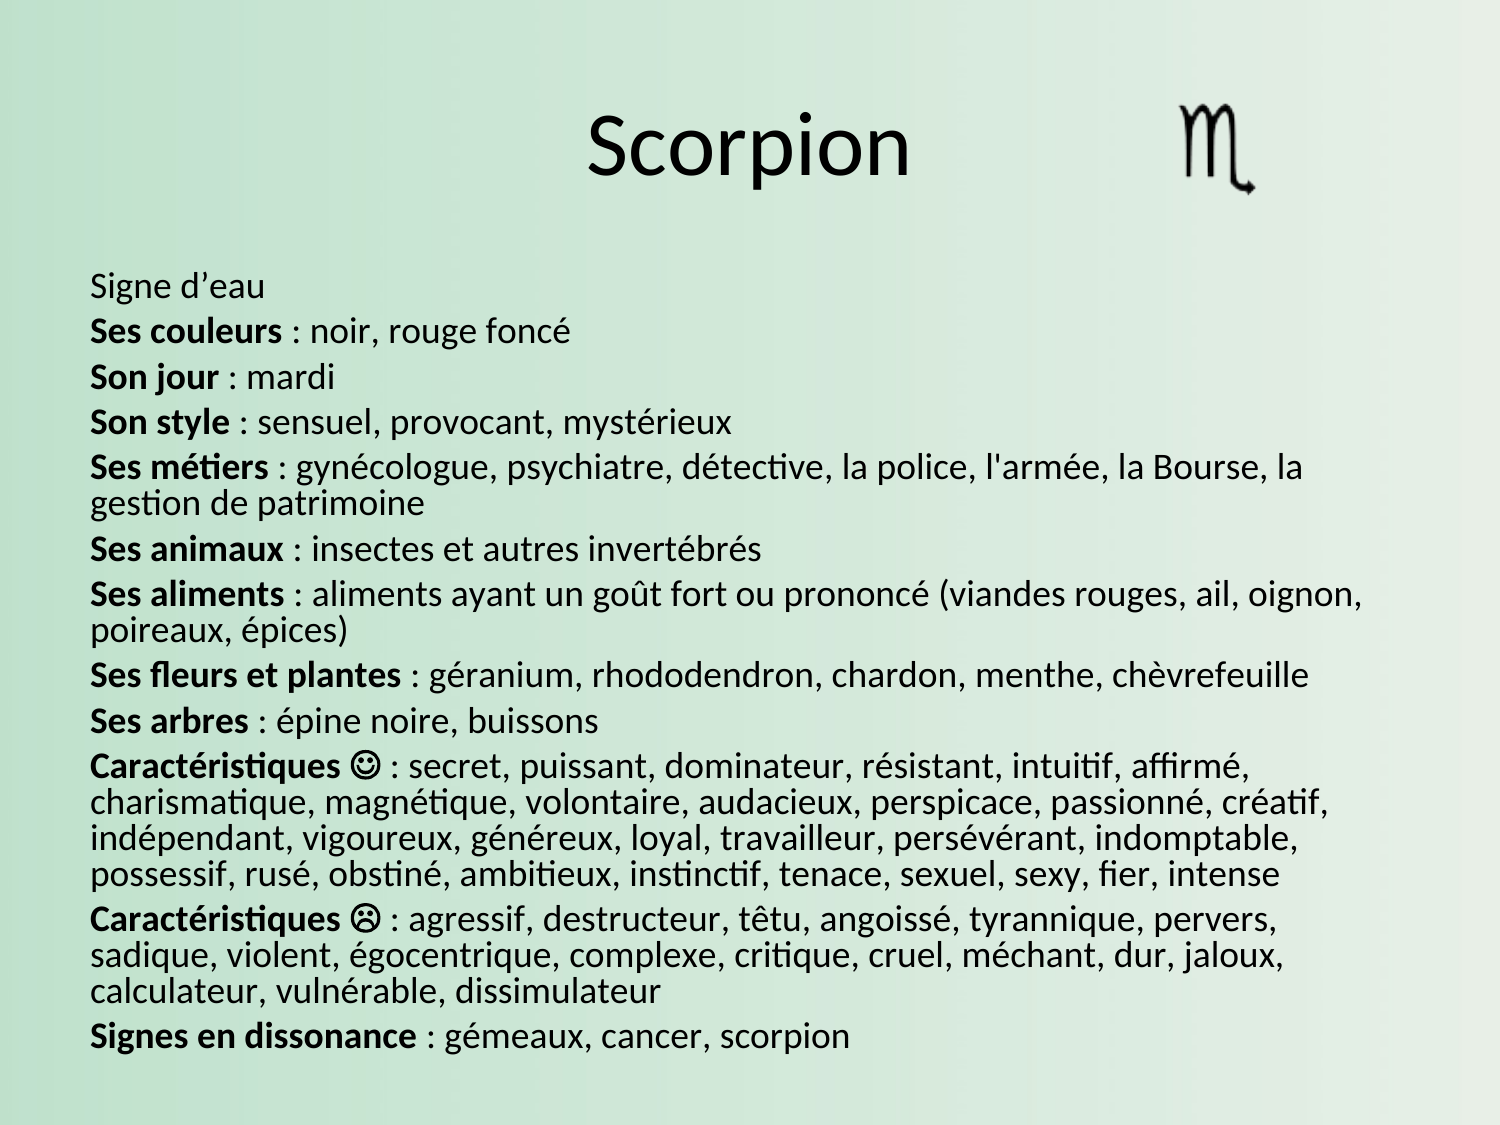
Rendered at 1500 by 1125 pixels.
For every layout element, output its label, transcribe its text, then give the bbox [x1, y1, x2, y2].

title Scorpion [75, 45, 1426, 233]
picture [0, 0, 1500, 1125]
list Signe d’eau Ses couleurs : noir, rouge foncé Son jour : mardi Son style : sensuel, provocant, mystérieux Ses métiers : gynécologue, psychiatre, détective, la police, l'armée, la Bourse, la gestion de patrimoine Ses animaux : insectes et autres invertébrés Ses aliments : aliments ayant un goût fort ou prononcé (viandes rouges, ail, oignon, poireaux, épices) Ses fleurs et plantes : géranium, rhododendron, chardon, menthe, chèvrefeuille Ses arbres : épine noire, buissons Caractéristiques  : secret, puissant, dominateur, résistant, intuitif, affirmé, charismatique, magnétique, volontaire, audacieux, perspicace, passionné, créatif, indépendant, vigoureux, généreux, loyal, travailleur, persévérant, indomptable, possessif, rusé, obstiné, ambitieux, instinctif, tenace, sexuel, sexy, fier, intense Caractéristiques  : agressif, destructeur, têtu, angoissé, tyrannique, pervers, sadique, violent, égocentrique, complexe, critique, cruel, méchant, dur, jaloux, calculateur, vulnérable, dissimulateur Signes en dissonance : gémeaux, cancer, scorpion [75, 262, 1426, 1077]
